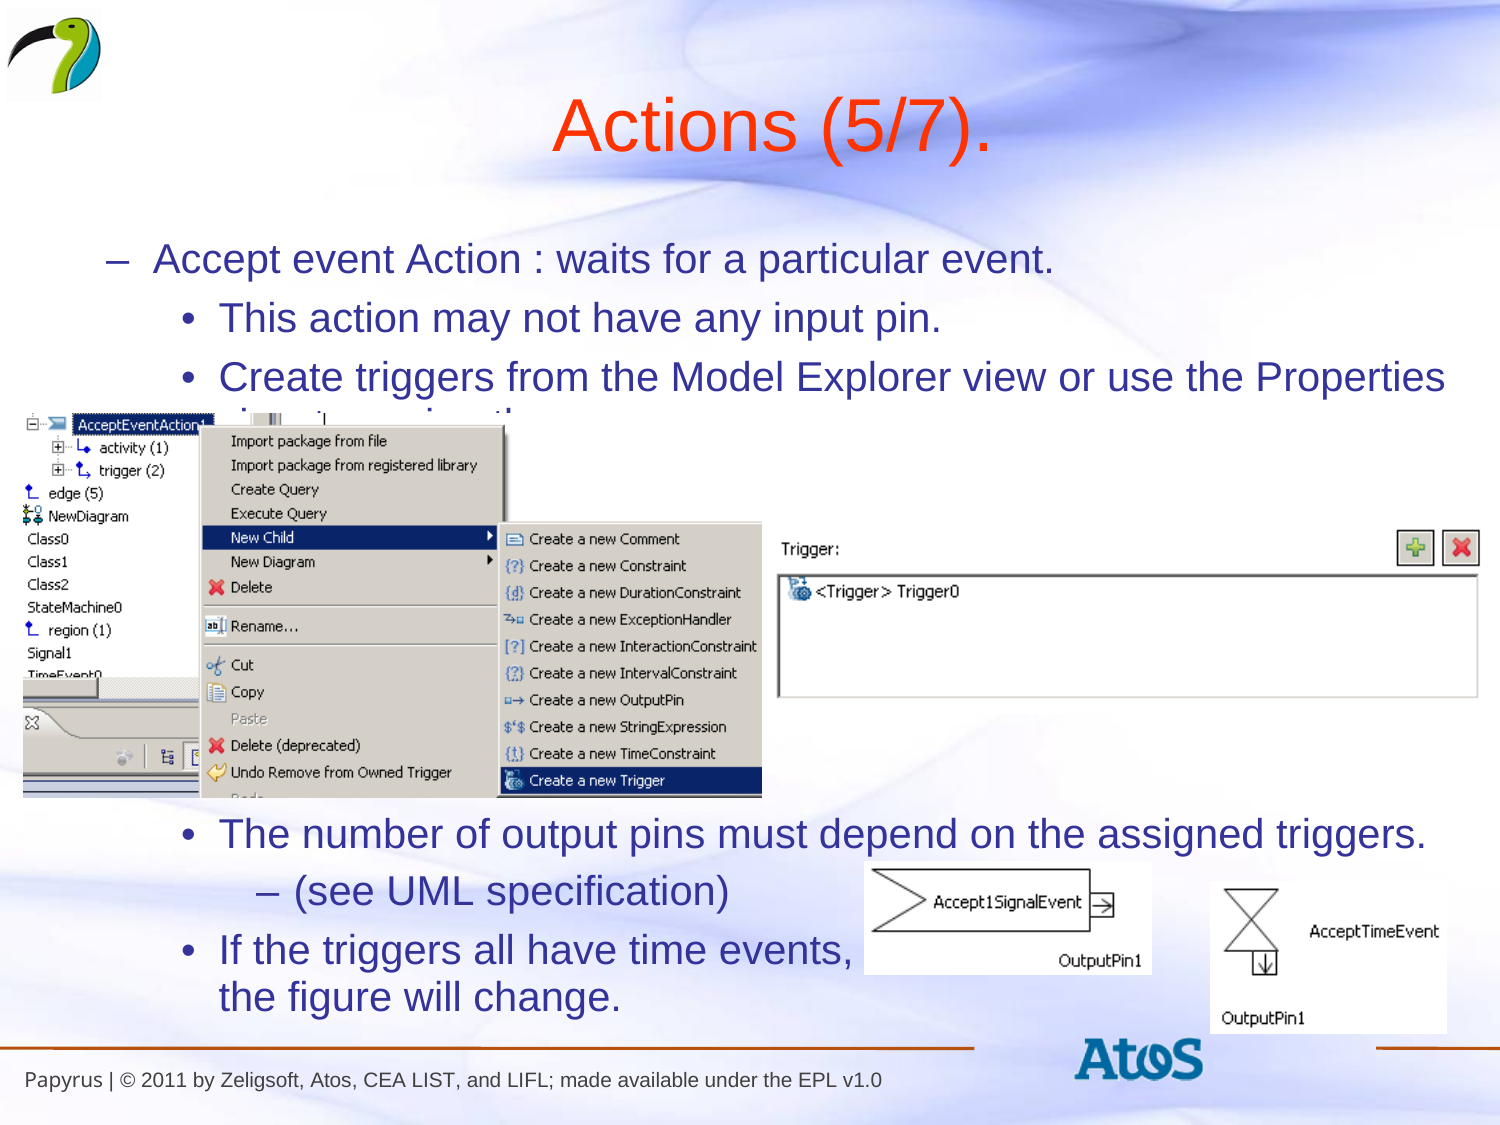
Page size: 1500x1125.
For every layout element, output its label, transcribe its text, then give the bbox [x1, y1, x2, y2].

picture [0, 0, 1500, 1125]
title Actions (5/7). [283, 72, 1264, 178]
list Accept event Action : waits for a particular event. This action may not have any input pin. Create triggers from the Model Explorer view or use the Properties view to assign them. The number of output pins must depend on the assigned triggers. (see UML specification) If the triggers all have time events, the figure will change. [31, 236, 1469, 1025]
